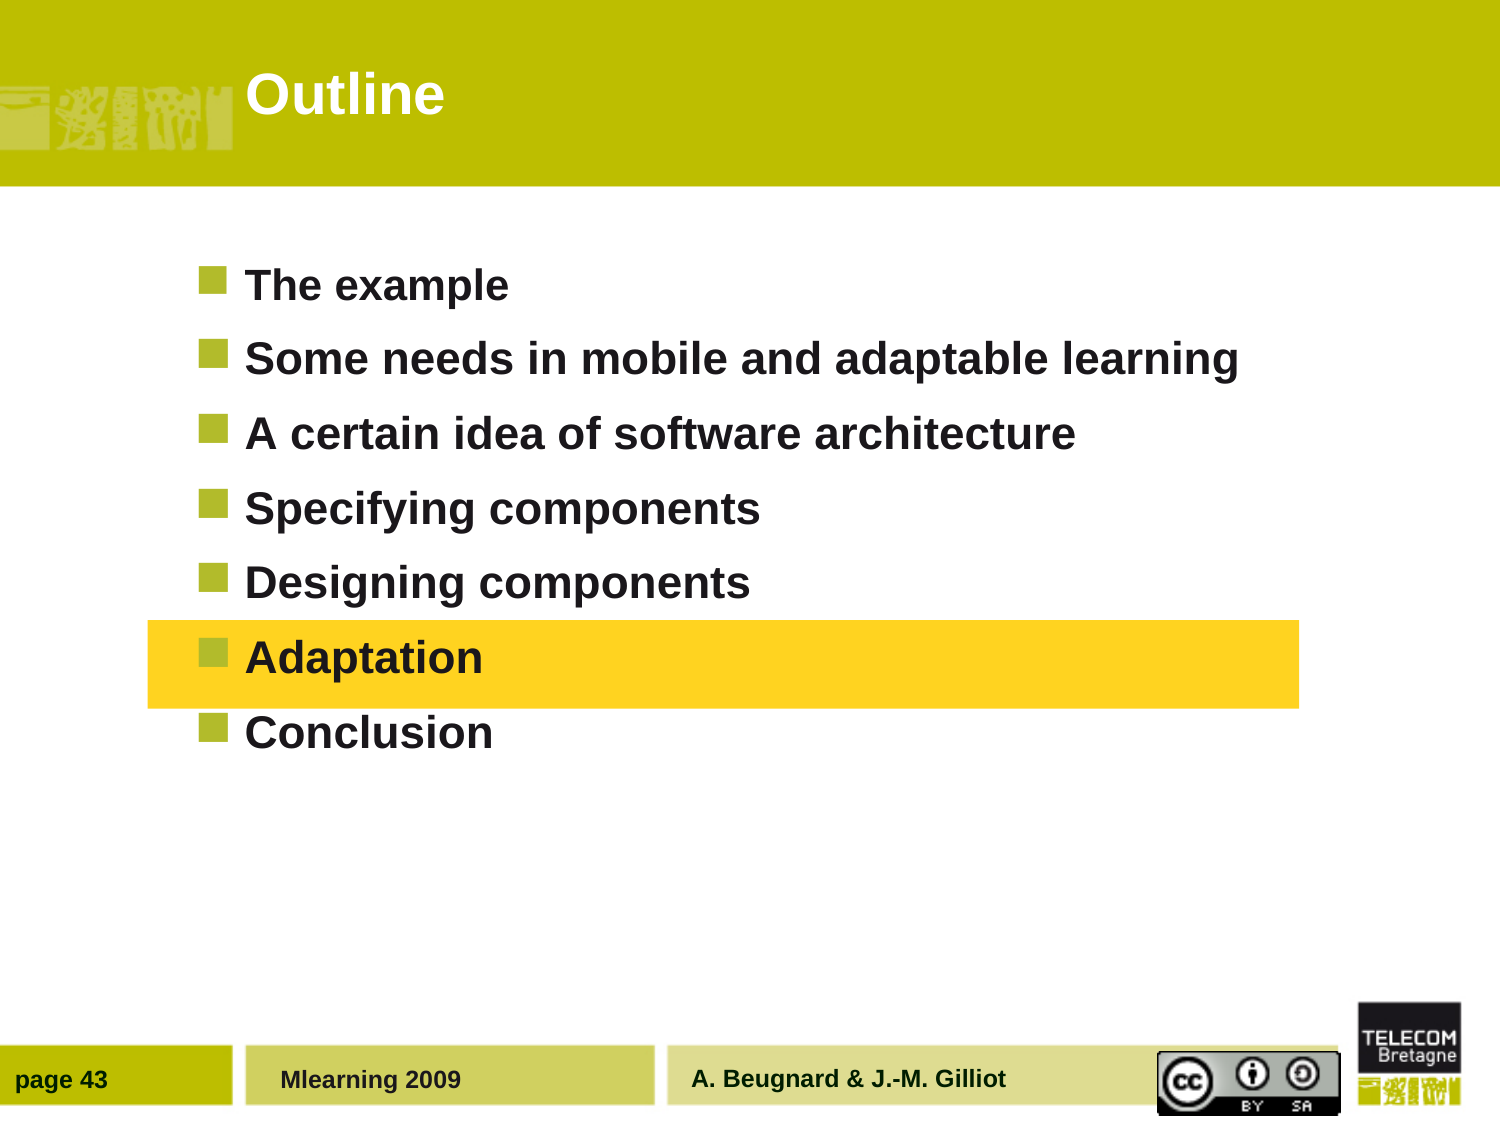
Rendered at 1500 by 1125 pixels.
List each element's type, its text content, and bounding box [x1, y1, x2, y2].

list The example Some needs in mobile and adaptable learning A certain idea of software architecture Specifying components Designing components Adaptation Conclusion [200, 265, 1459, 987]
text_box [147, 620, 200, 709]
title Outline [245, 23, 1459, 166]
picture [0, 0, 1500, 1125]
